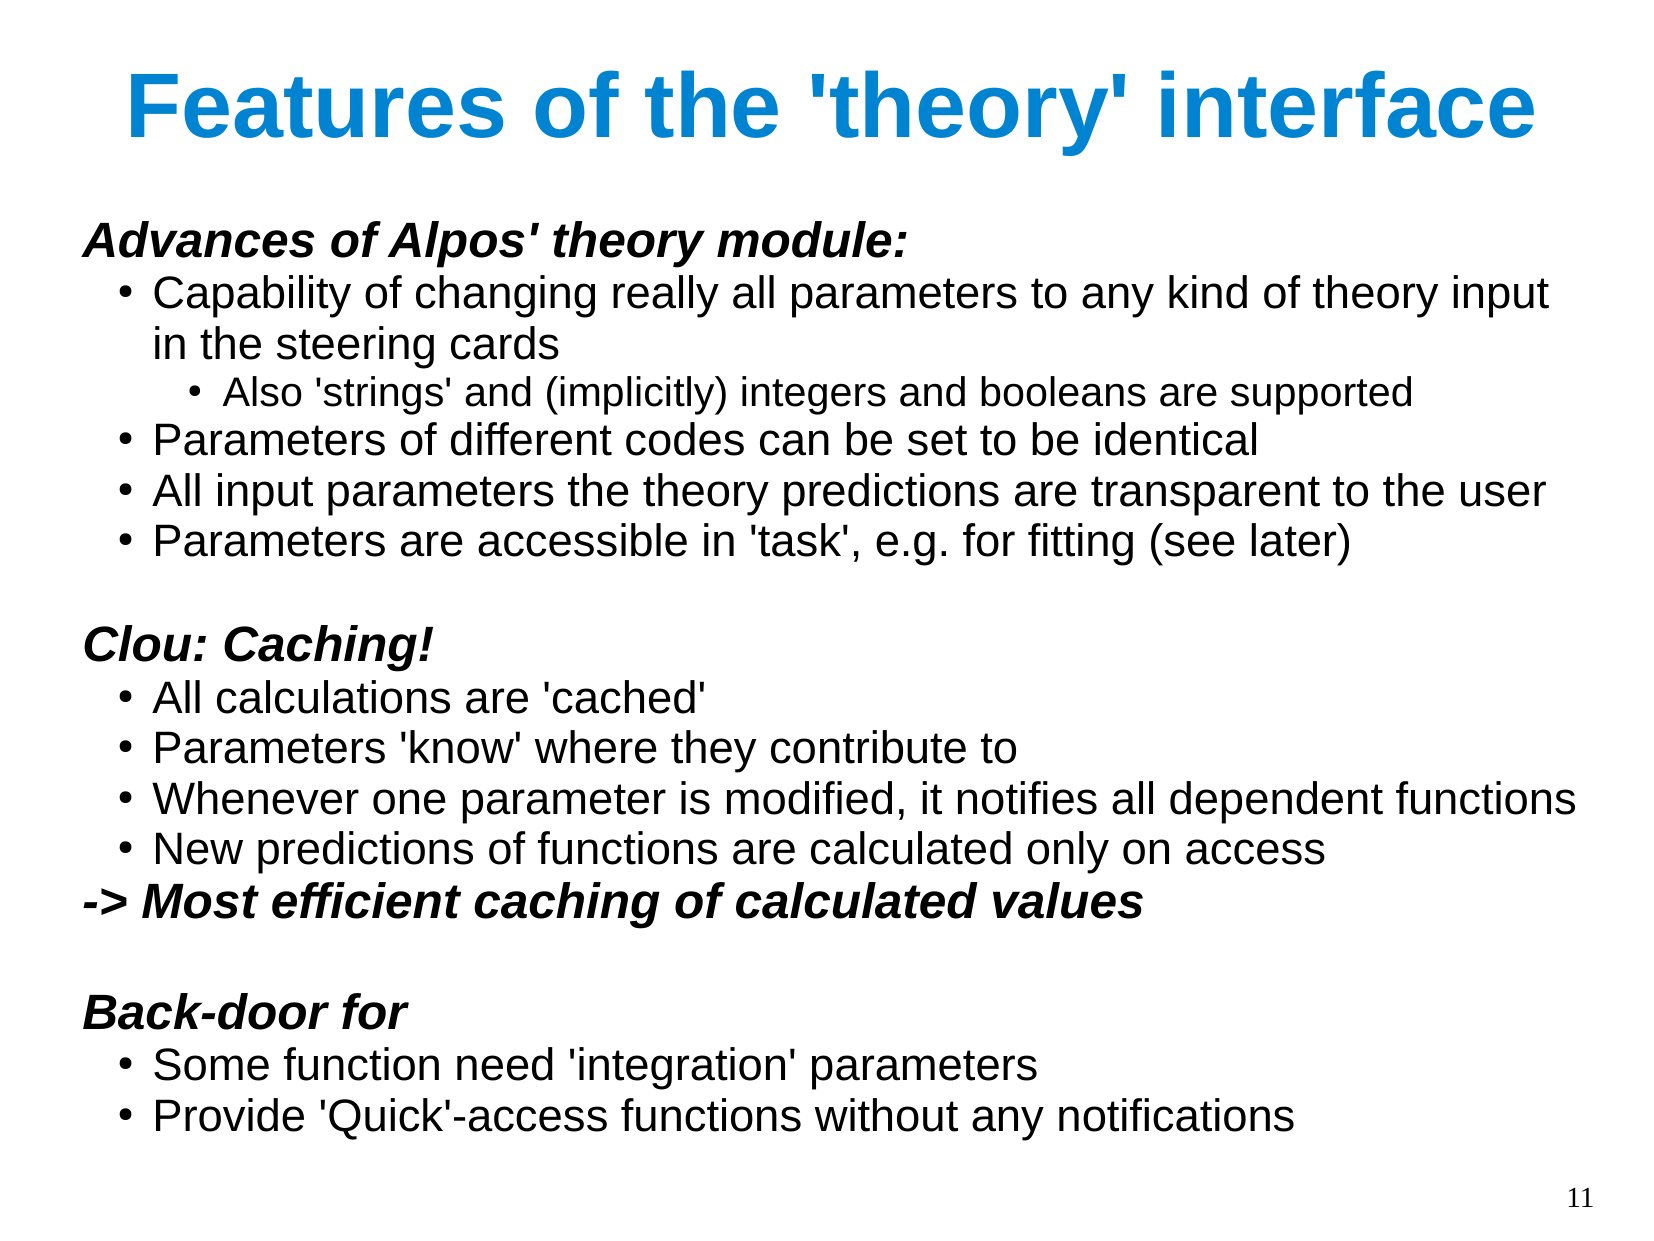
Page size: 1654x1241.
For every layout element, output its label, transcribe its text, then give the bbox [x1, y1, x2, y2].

list Advances of Alpos' theory module: Capability of changing really all parameters to any kind of theory input in the steering cards Also 'strings' and (implicitly) integers and booleans are supported Parameters of different codes can be set to be identical All input parameters the theory predictions are transparent to the user Parameters are accessible in 'task', e.g. for fitting (see later) Clou: Caching! All calculations are 'cached' Parameters 'know' where they contribute to Whenever one parameter is modified, it notifies all dependent functions New predictions of functions are calculated only on access -> Most efficient caching of calculated values Back-door for Some function need 'integration' parameters Provide 'Quick'-access functions without any notifications [47, 212, 1595, 1158]
title Features of the 'theory' interface [70, 35, 1595, 178]
